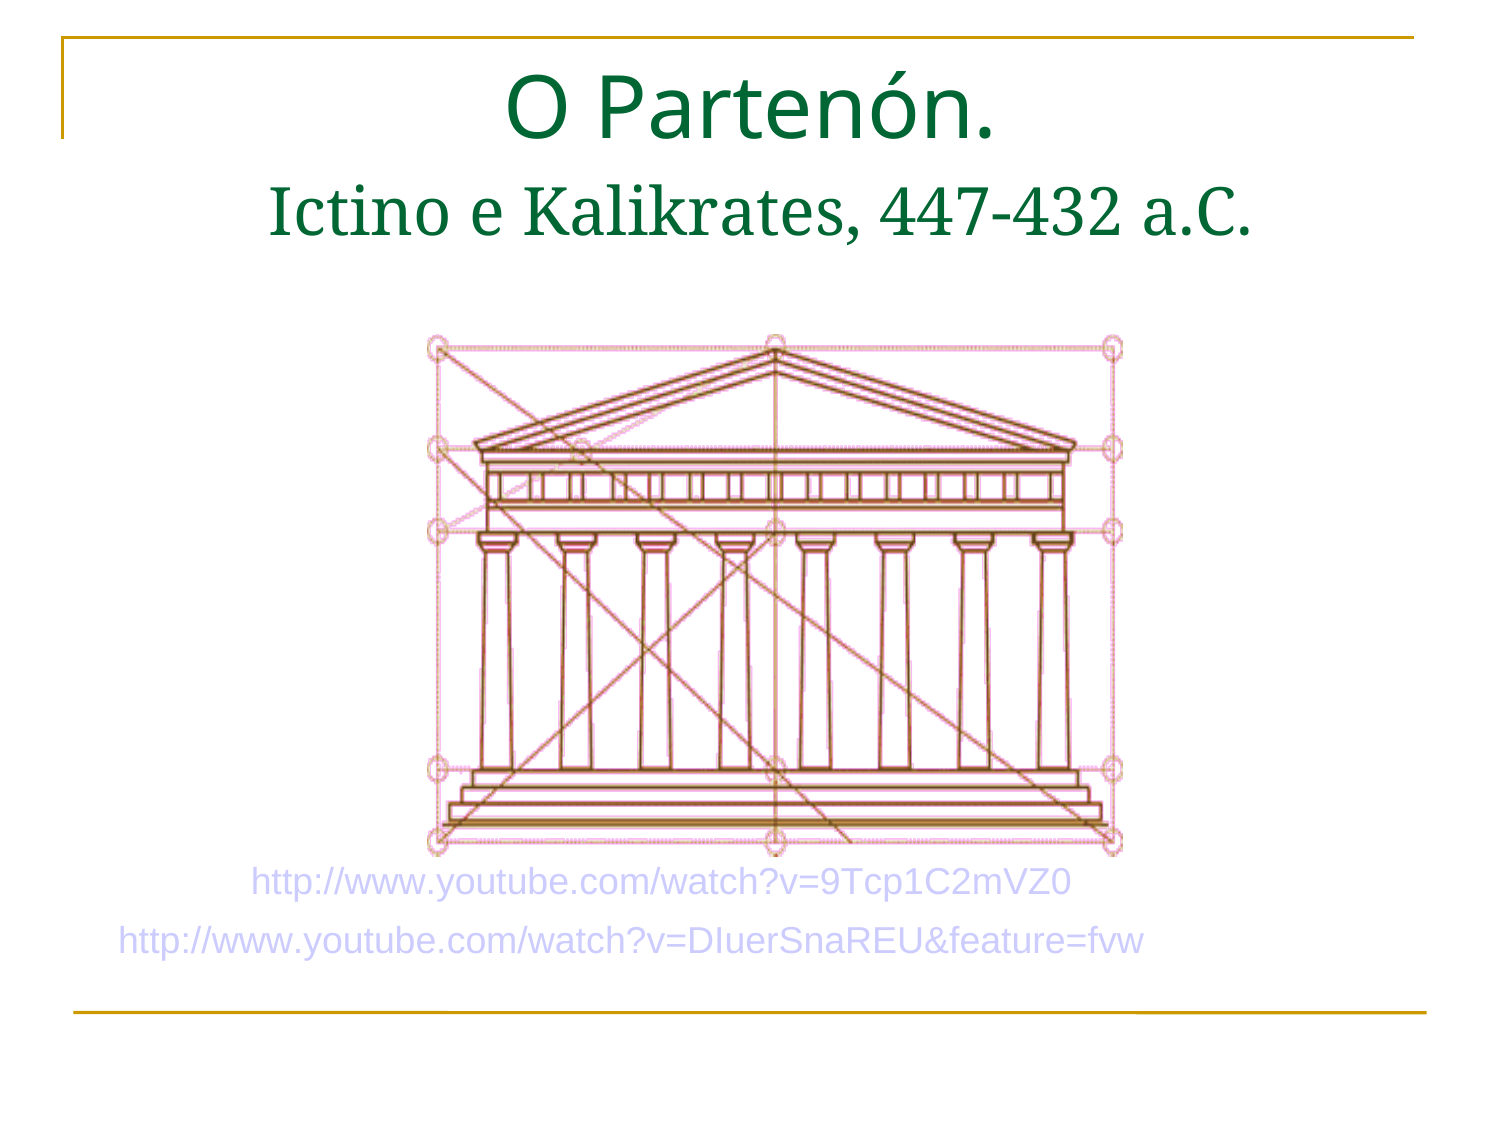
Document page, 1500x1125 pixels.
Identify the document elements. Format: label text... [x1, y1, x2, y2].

text_box http://www.youtube.com/watch?v=9Tcp1C2mVZ0 [236, 856, 1262, 911]
title O Partenón. Ictino e Kalikrates, 447-432 a.C. [75, 45, 1425, 272]
picture [427, 334, 1123, 856]
text_box http://www.youtube.com/watch?v=DIuerSnaREU&feature=fvw [103, 915, 1389, 970]
